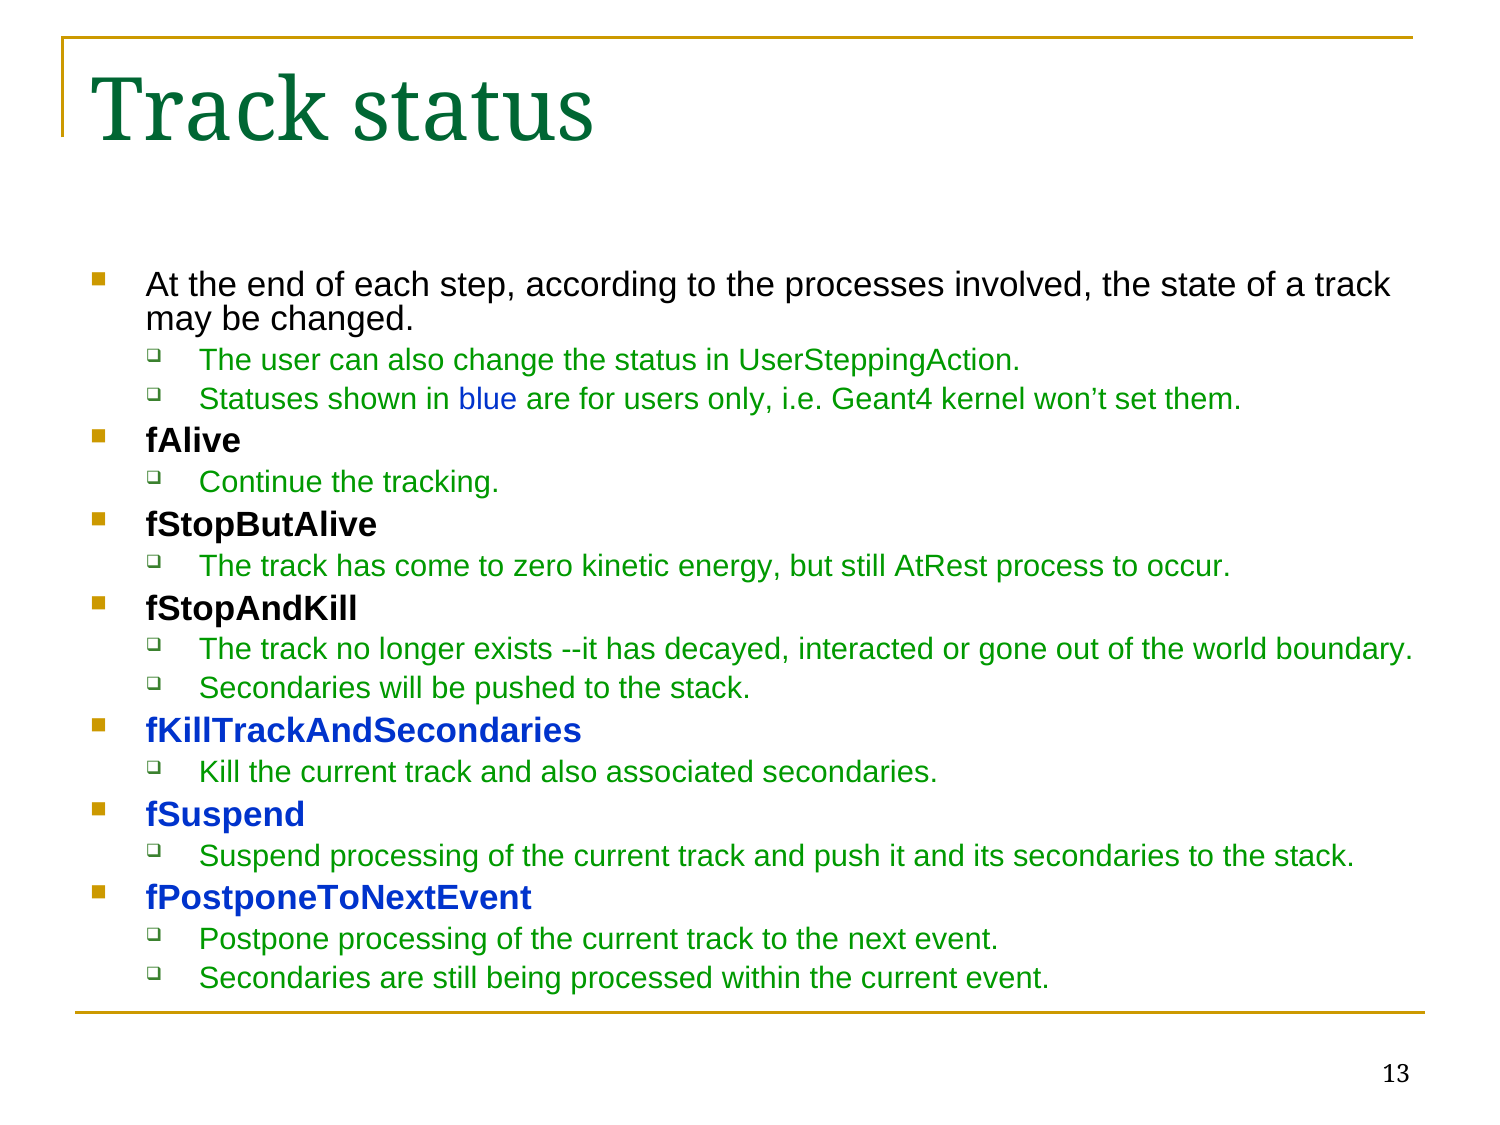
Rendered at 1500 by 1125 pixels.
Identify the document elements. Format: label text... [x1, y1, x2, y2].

list At the end of each step, according to the processes involved, the state of a track may be changed. The user can also change the status in UserSteppingAction. Statuses shown in blue are for users only, i.e. Geant4 kernel won’t set them. fAlive Continue the tracking. fStopButAlive The track has come to zero kinetic energy, but still AtRest process to occur. fStopAndKill The track no longer exists --it has decayed, interacted or gone out of the world boundary. Secondaries will be pushed to the stack. fKillTrackAndSecondaries Kill the current track and also associated secondaries. fSuspend Suspend processing of the current track and push it and its secondaries to the stack. fPostponeToNextEvent Postpone processing of the current track to the next event. Secondaries are still being processed within the current event. [74, 262, 1459, 1006]
title Track status [75, 45, 1426, 233]
text_box <number> [1074, 1024, 1426, 1100]
